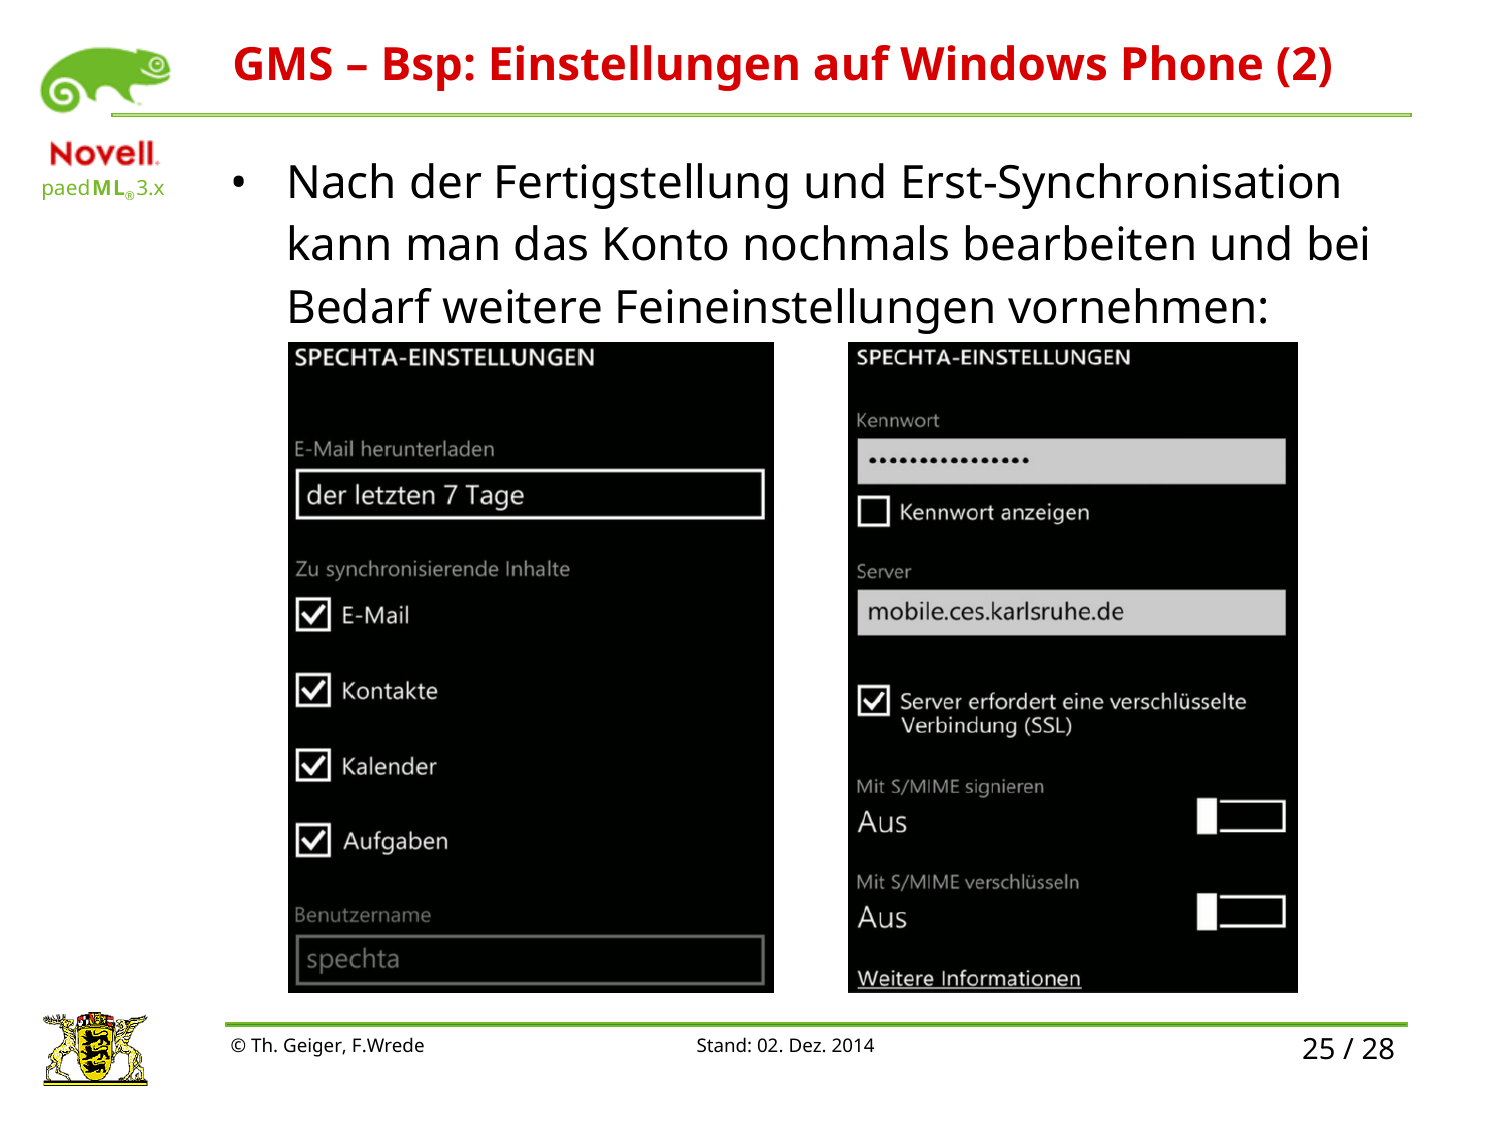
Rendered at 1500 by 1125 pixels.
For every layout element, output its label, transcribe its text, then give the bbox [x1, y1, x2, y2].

picture [288, 342, 774, 993]
list Nach der Fertigstellung und Erst-Synchronisation kann man das Konto nochmals bearbeiten und bei Bedarf weitere Feineinstellungen vornehmen: [230, 149, 1388, 802]
picture [26, 30, 184, 188]
picture [41, 1011, 148, 1088]
picture [848, 342, 1298, 993]
title GMS – Bsp: Einstellungen auf Windows Phone (2) [232, 0, 1388, 126]
